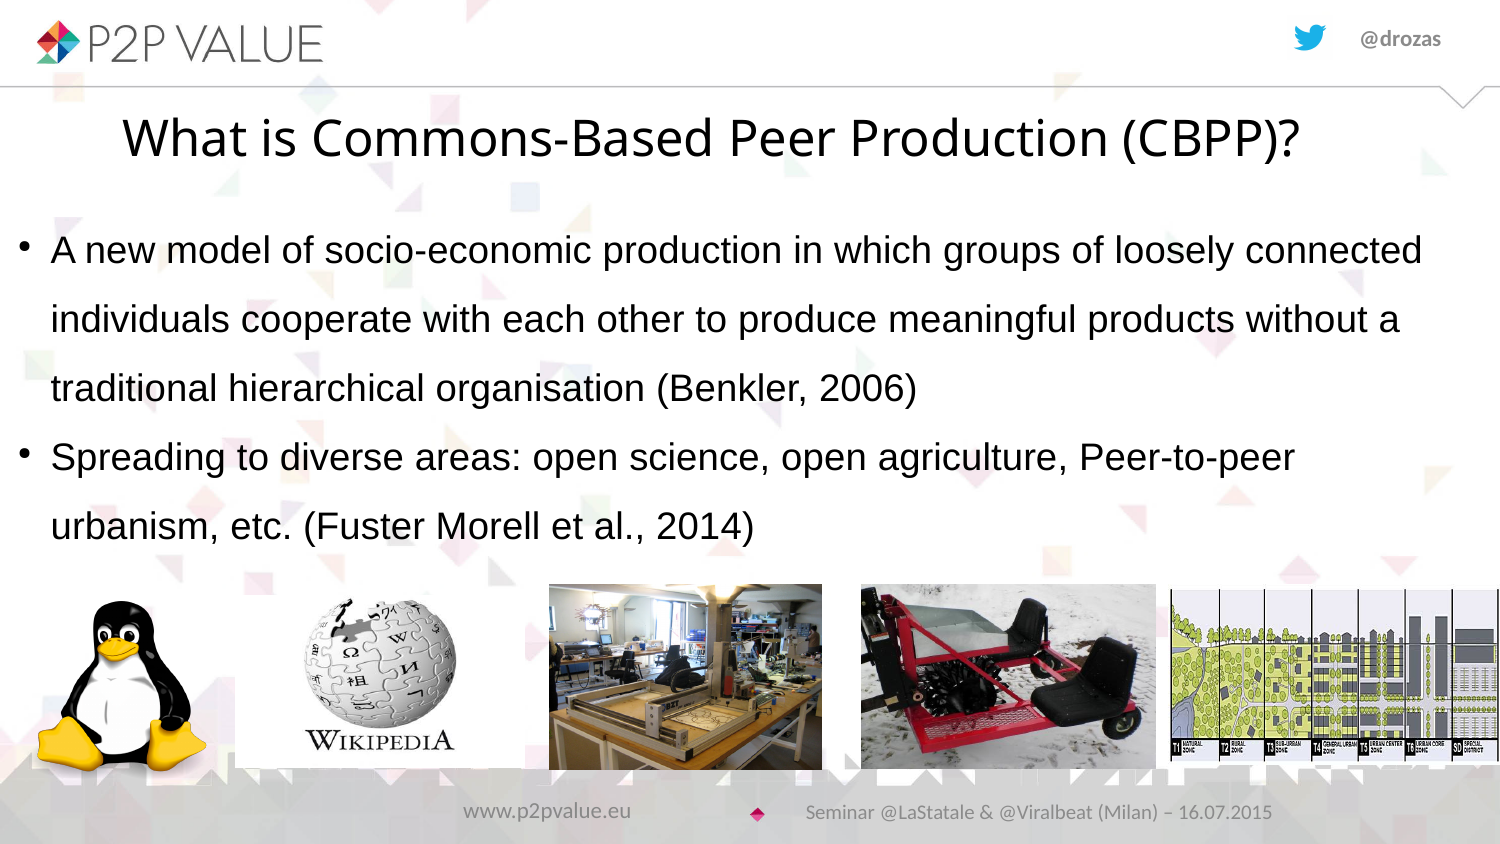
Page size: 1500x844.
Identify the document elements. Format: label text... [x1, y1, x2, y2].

picture [0, 0, 1500, 844]
title What is Commons-Based Peer Production (CBPP)? [60, 92, 1366, 181]
text_box www.p2pvalue.eu [456, 789, 675, 829]
subtitle A new model of socio-economic production in which groups of loosely connected individuals cooperate with each other to produce meaningful products without a traditional hierarchical organisation (Benkler, 2006) Spreading to diverse areas: open science, open agriculture, Peer-to-peer urbanism, etc. (Fuster Morell et al., 2014) [4, 195, 1486, 556]
text_box @drozas [1333, 15, 1455, 60]
text_box Seminar @LaStatale & @Viralbeat (Milan) – 16.07.2015 [792, 788, 1485, 834]
